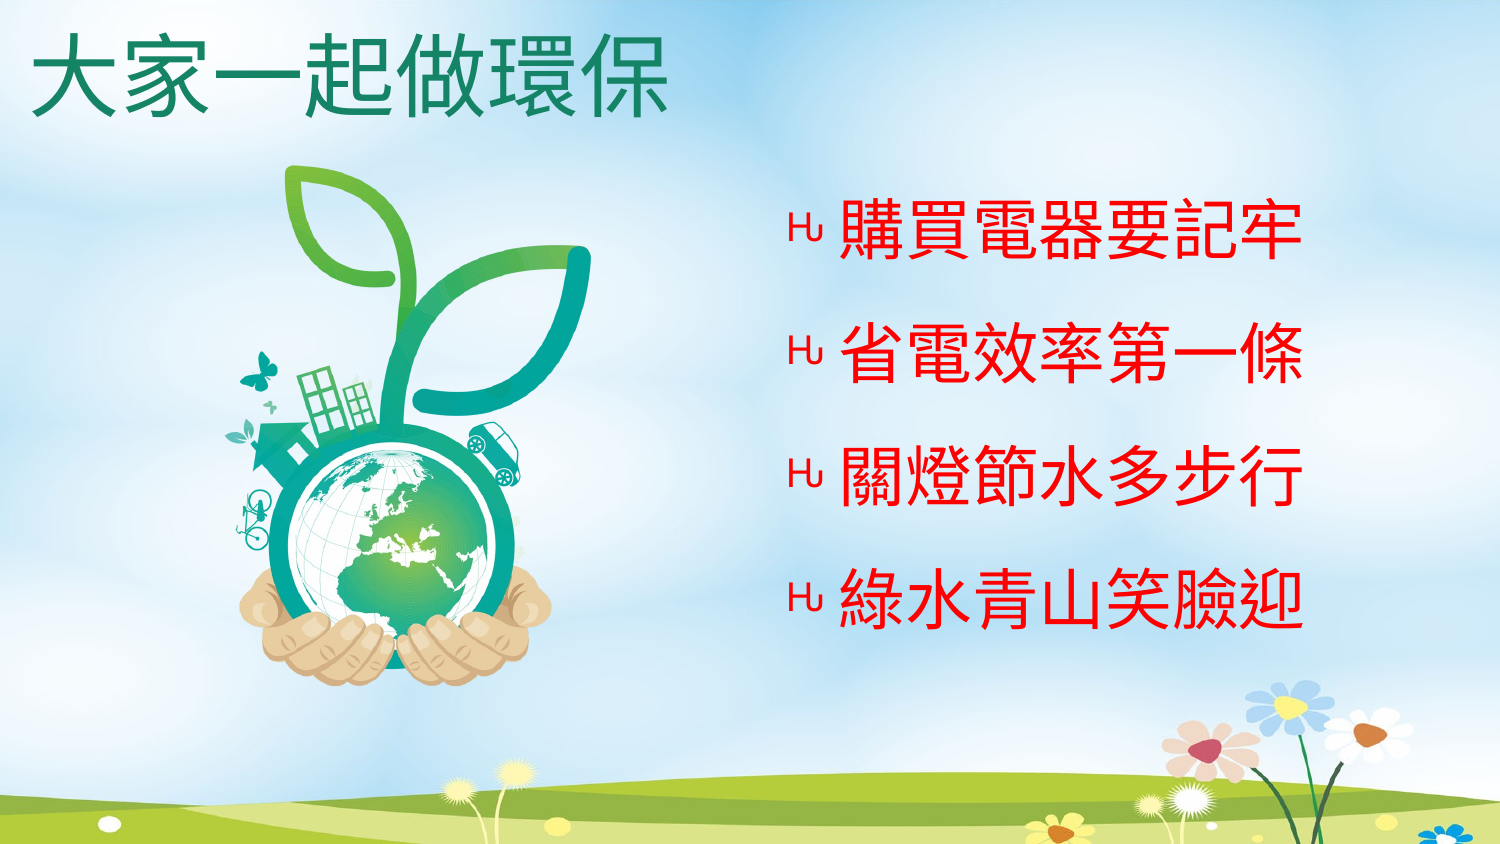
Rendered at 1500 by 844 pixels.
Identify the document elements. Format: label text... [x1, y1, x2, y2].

picture [0, 0, 1500, 844]
title 大家一起做環保 [0, 0, 1026, 141]
list 購買電器要記牢 省電效率第一條 關燈節水多步行 綠水青山笑臉迎 [767, 177, 1343, 667]
